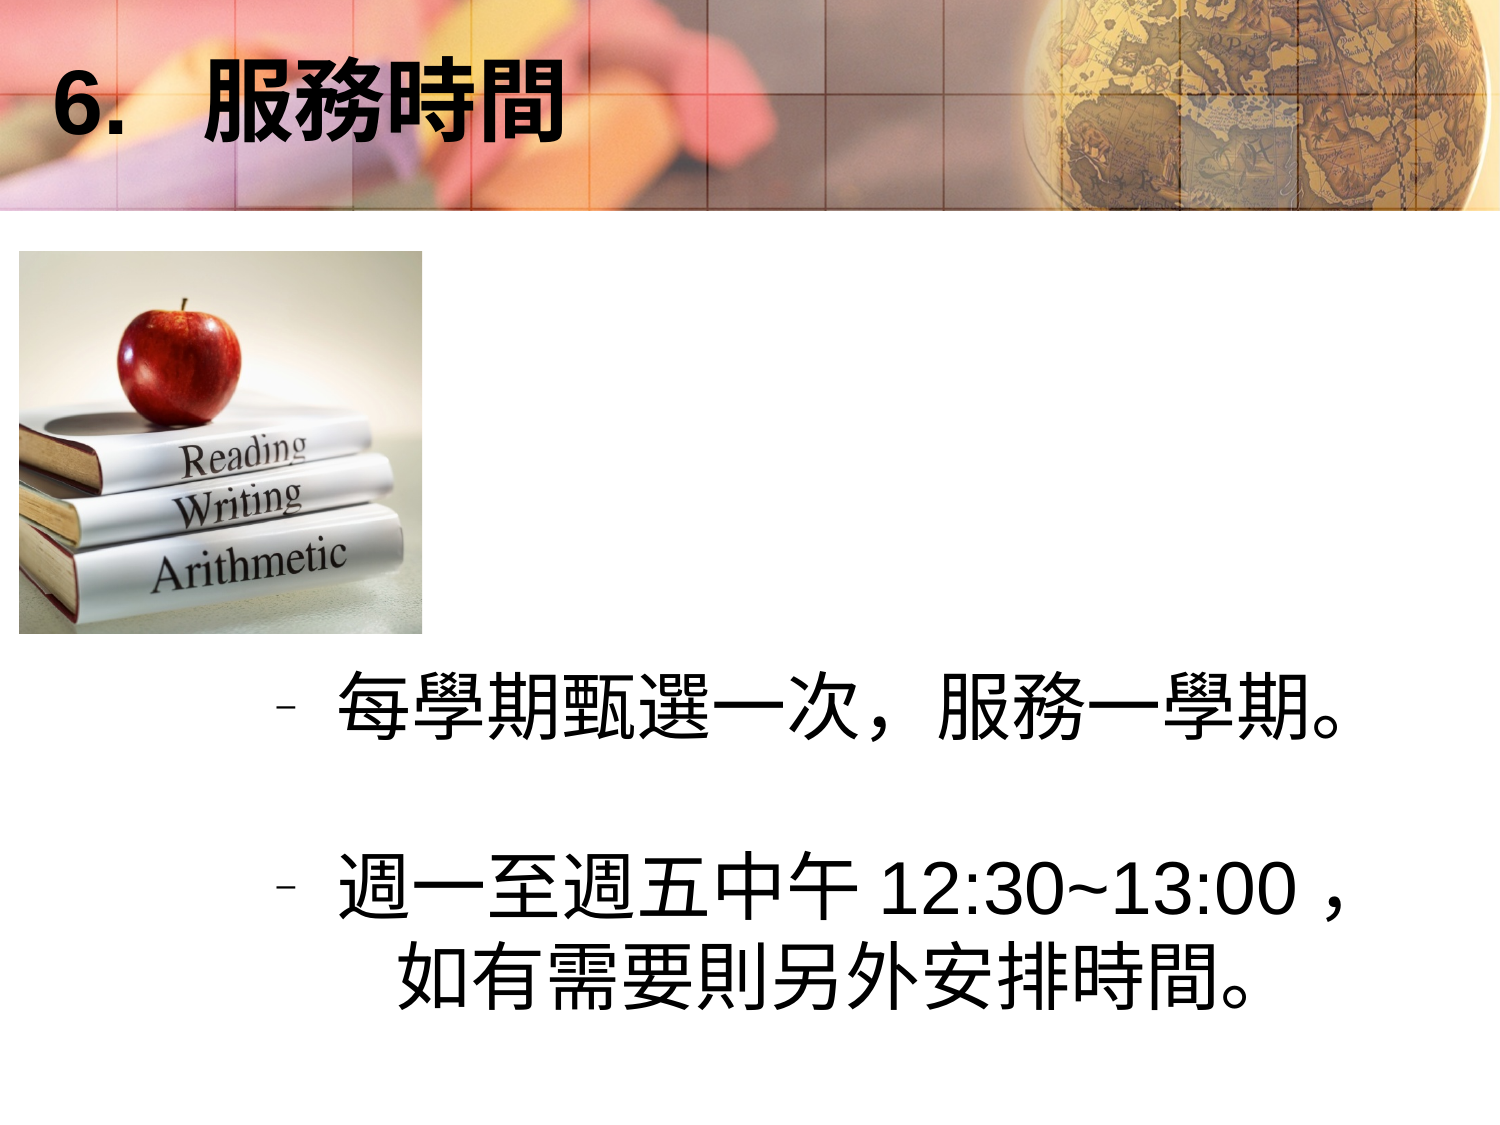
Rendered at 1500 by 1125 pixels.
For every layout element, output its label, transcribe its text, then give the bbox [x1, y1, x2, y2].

text_box 每學期甄選一次，服務一學期。 週一至週五中午12:30~13:00，如有需要則另外安排時間。 [261, 652, 1410, 1031]
text_box 6. 服務時間 [37, 35, 1020, 161]
picture [19, 251, 423, 634]
picture [0, 0, 1500, 211]
